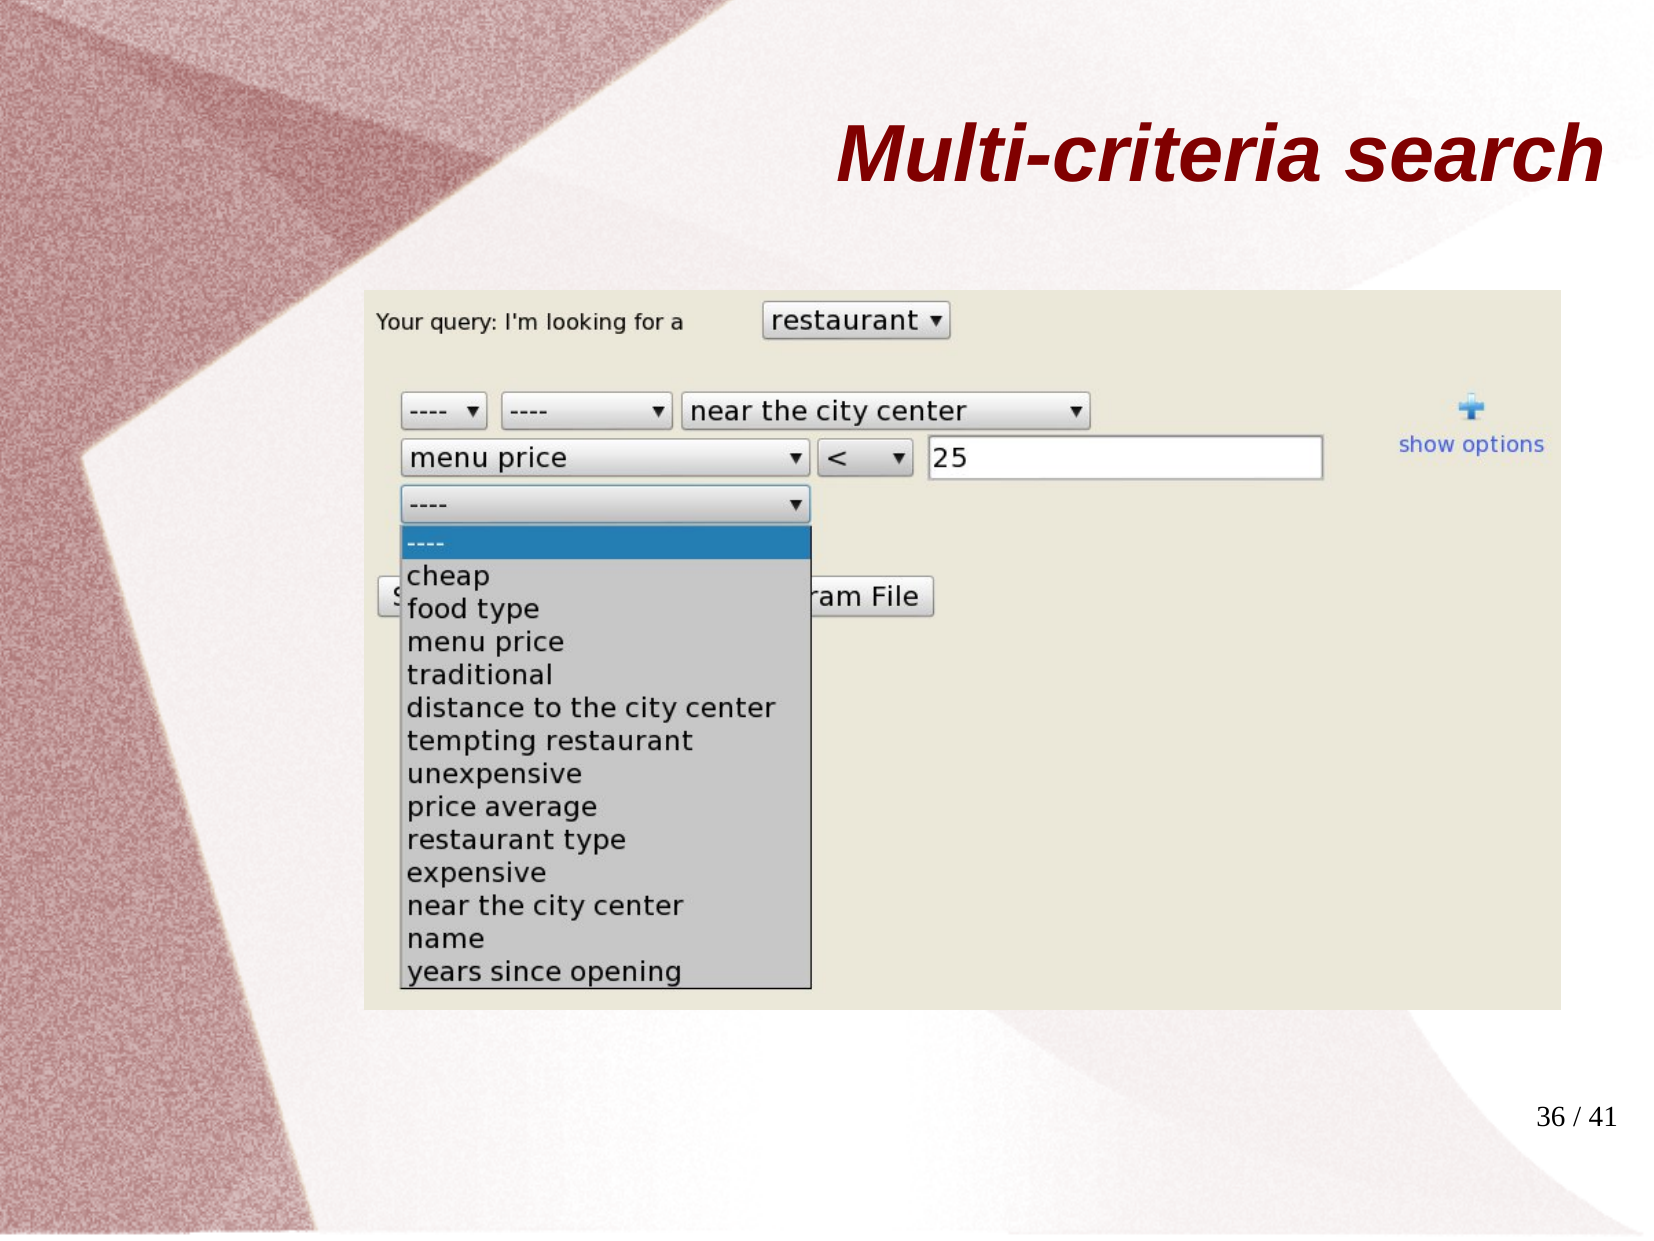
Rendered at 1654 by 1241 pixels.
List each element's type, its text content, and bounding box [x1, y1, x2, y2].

picture [0, 0, 1654, 1241]
title Multi-criteria search [596, 49, 1607, 257]
